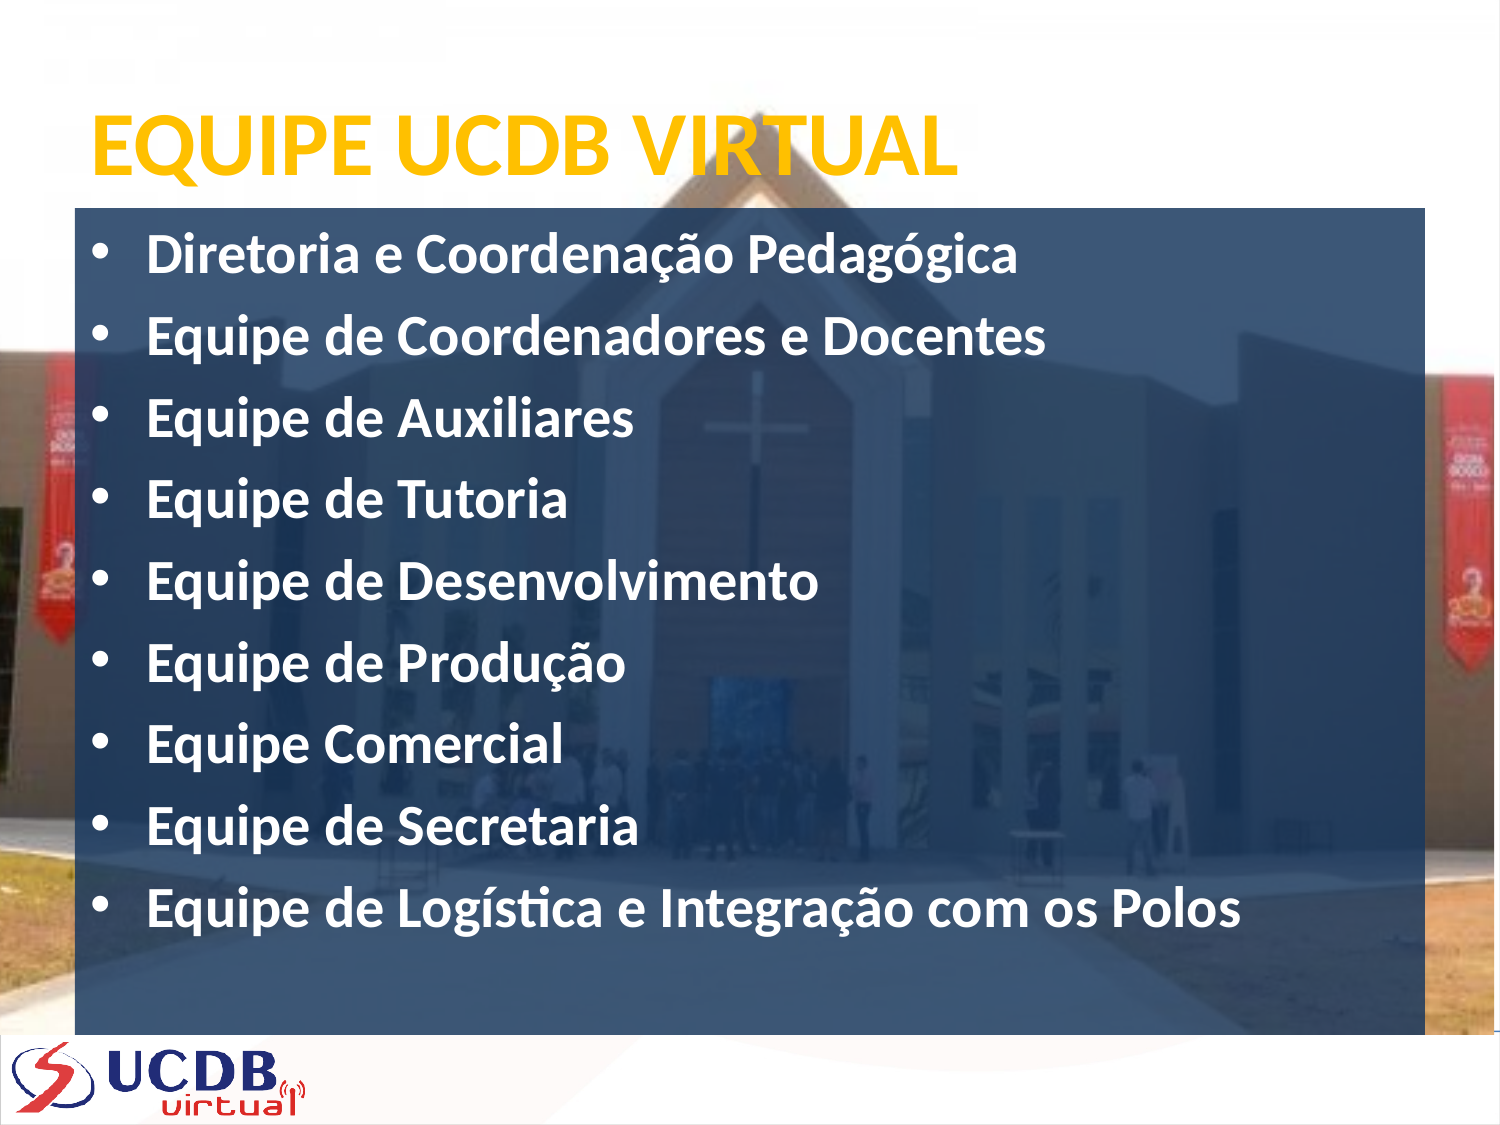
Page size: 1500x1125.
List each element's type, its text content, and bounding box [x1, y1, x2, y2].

picture [0, 0, 1500, 1125]
title EQUIPE UCDB VIRTUAL [75, 45, 1425, 208]
text_box Diretoria e Coordenação Pedagógica Equipe de Coordenadores e Docentes Equipe de Auxiliares Equipe de Tutoria​ Equipe de Desenvolvimento Equipe de Produção Equipe Comercial Equipe de Secretaria Equipe de Logística e Integração com os Polos [74, 208, 1425, 1035]
